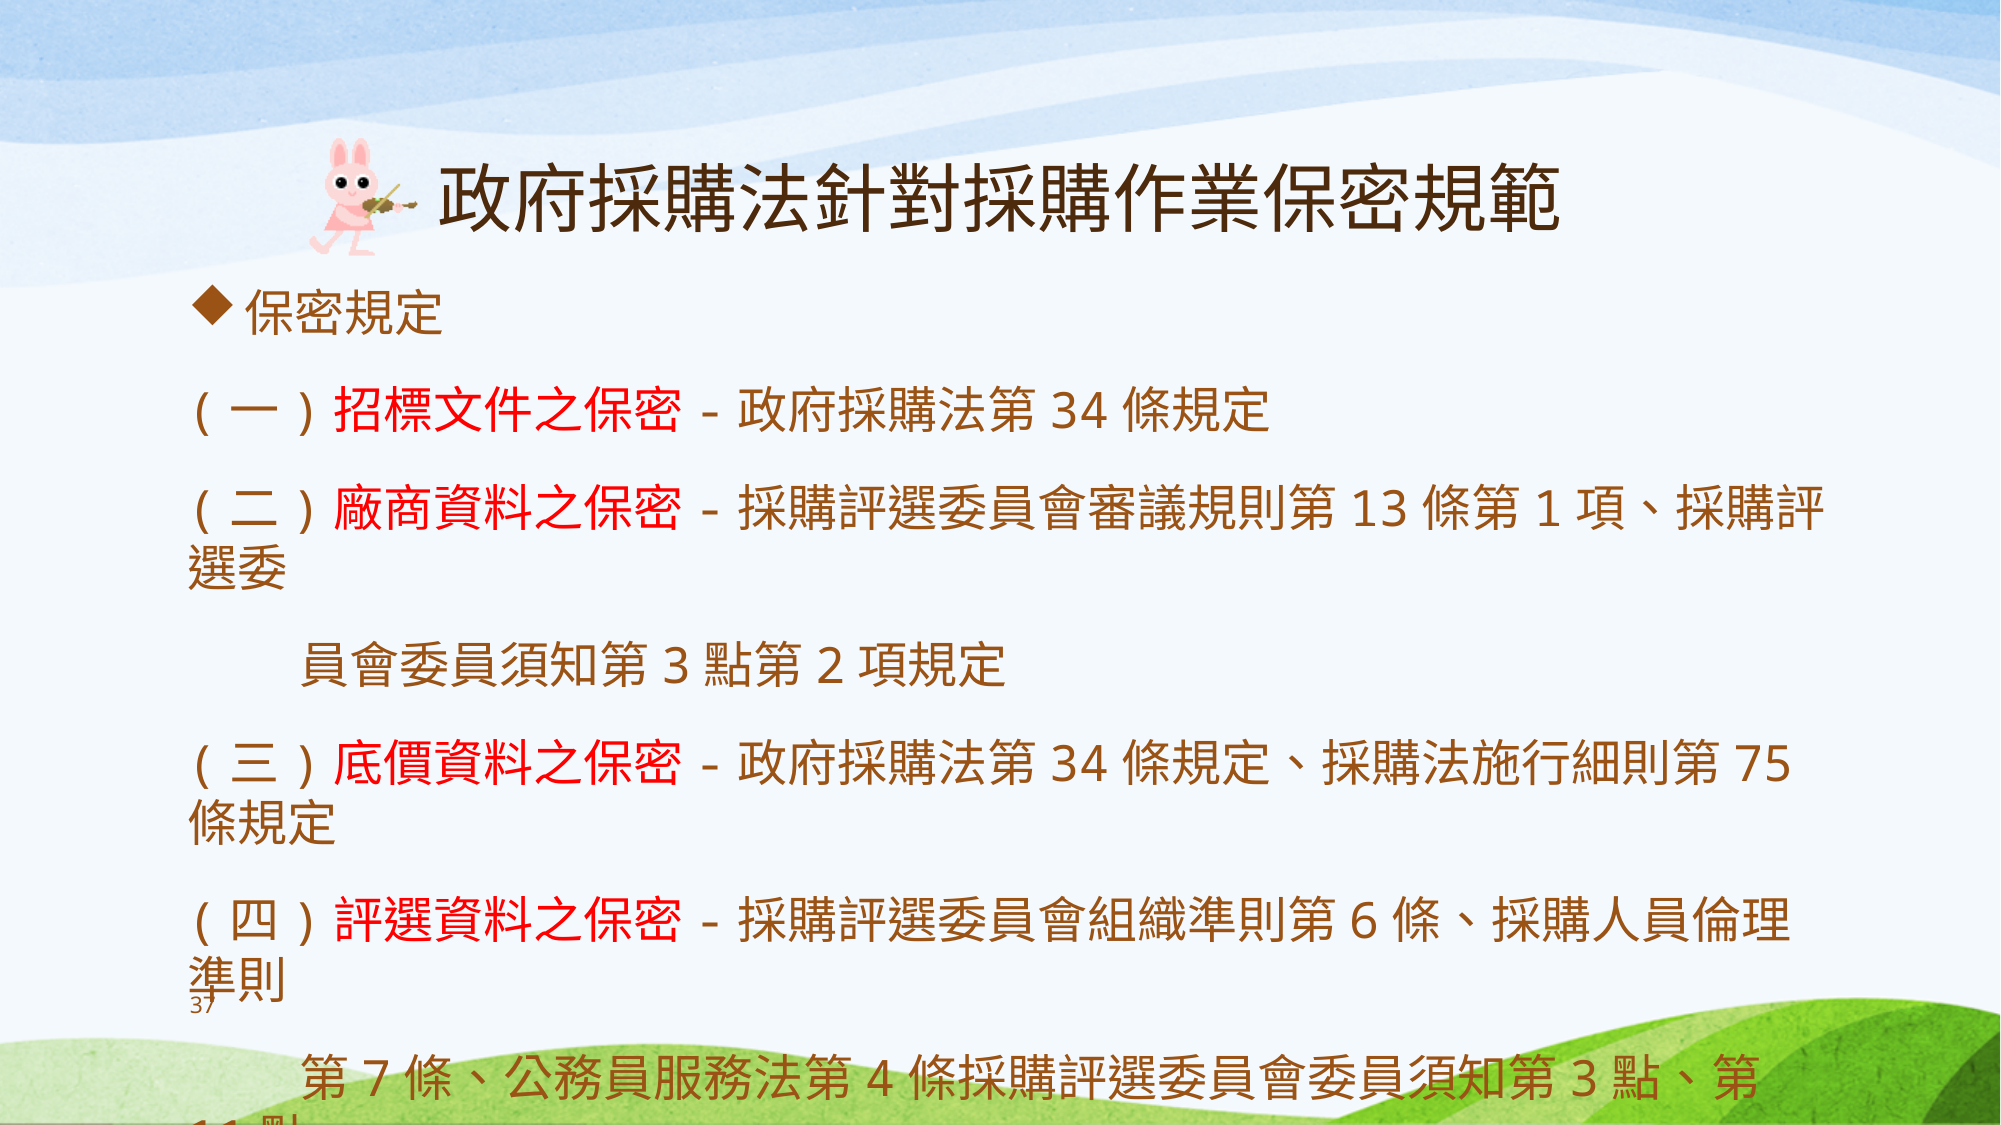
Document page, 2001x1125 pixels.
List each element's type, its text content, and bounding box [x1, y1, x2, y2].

title 政府採購法針對採購作業保密規範 [174, 50, 1825, 250]
picture [0, 0, 2001, 1125]
slide_number <編號> [174, 987, 300, 1025]
list 保密規定 (一)招標文件之保密-政府採購法第34條規定 (二)廠商資料之保密-採購評選委員會審議規則第13條第1項、採購評選委 員會委員須知第3點第2項規定 (三)底價資料之保密-政府採購法第34條規定、採購法施行細則第75條規定 (四)評選資料之保密-採購評選委員會組織準則第6條、採購人員倫理準則 第7條、公務員服務法第4條採購評選委員會委員須知第3點、第11點 法律責任 [172, 273, 1843, 1080]
